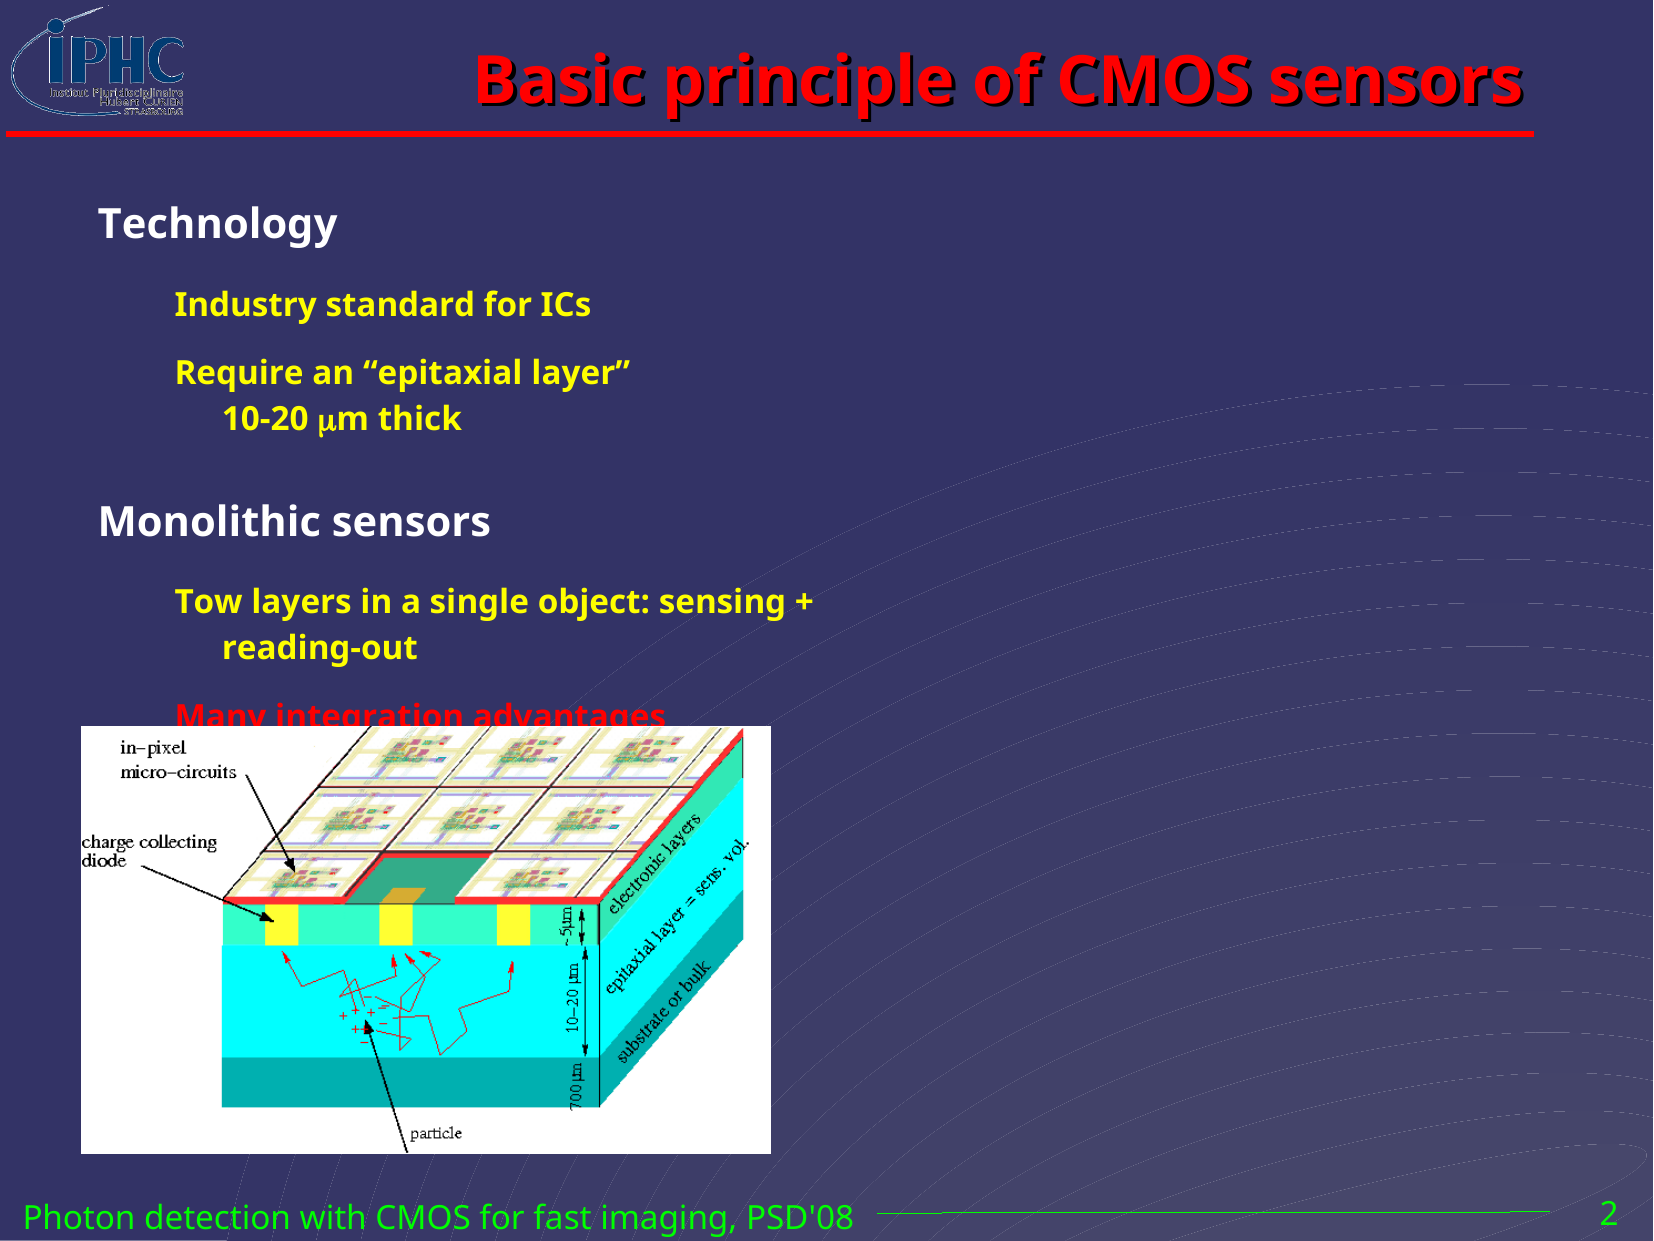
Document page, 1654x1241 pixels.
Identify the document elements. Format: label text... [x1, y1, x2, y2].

picture [81, 726, 771, 1154]
picture [10, 5, 184, 116]
title Basic principle of CMOS sensors [168, 31, 1525, 123]
list Technology Industry standard for ICs Require an “epitaxial layer” 10-20 mm thick Monolithic sensors Tow layers in a single object: sensing + reading-out Many integration advantages [80, 165, 829, 1181]
